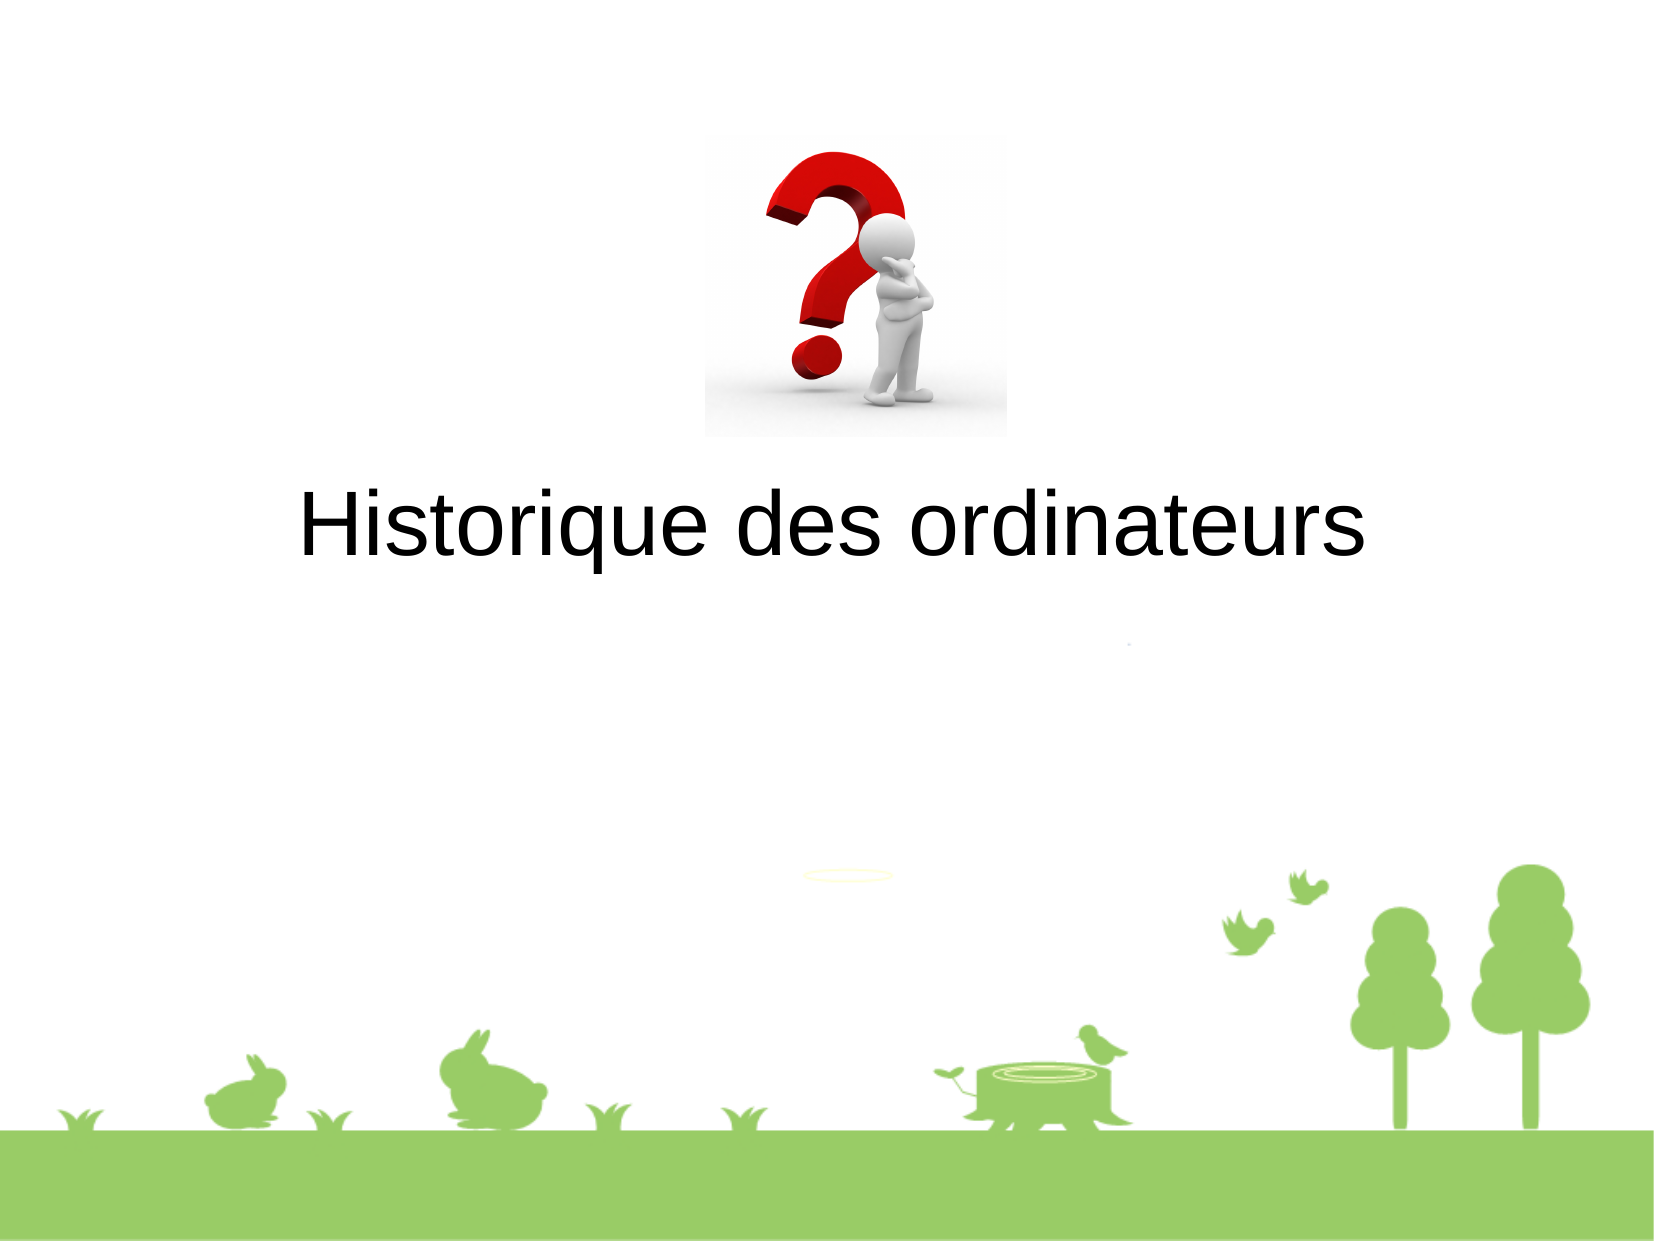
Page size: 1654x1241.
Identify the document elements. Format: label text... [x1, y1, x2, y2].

title Historique des ordinateurs [101, 420, 1591, 628]
picture [0, 0, 1654, 1241]
